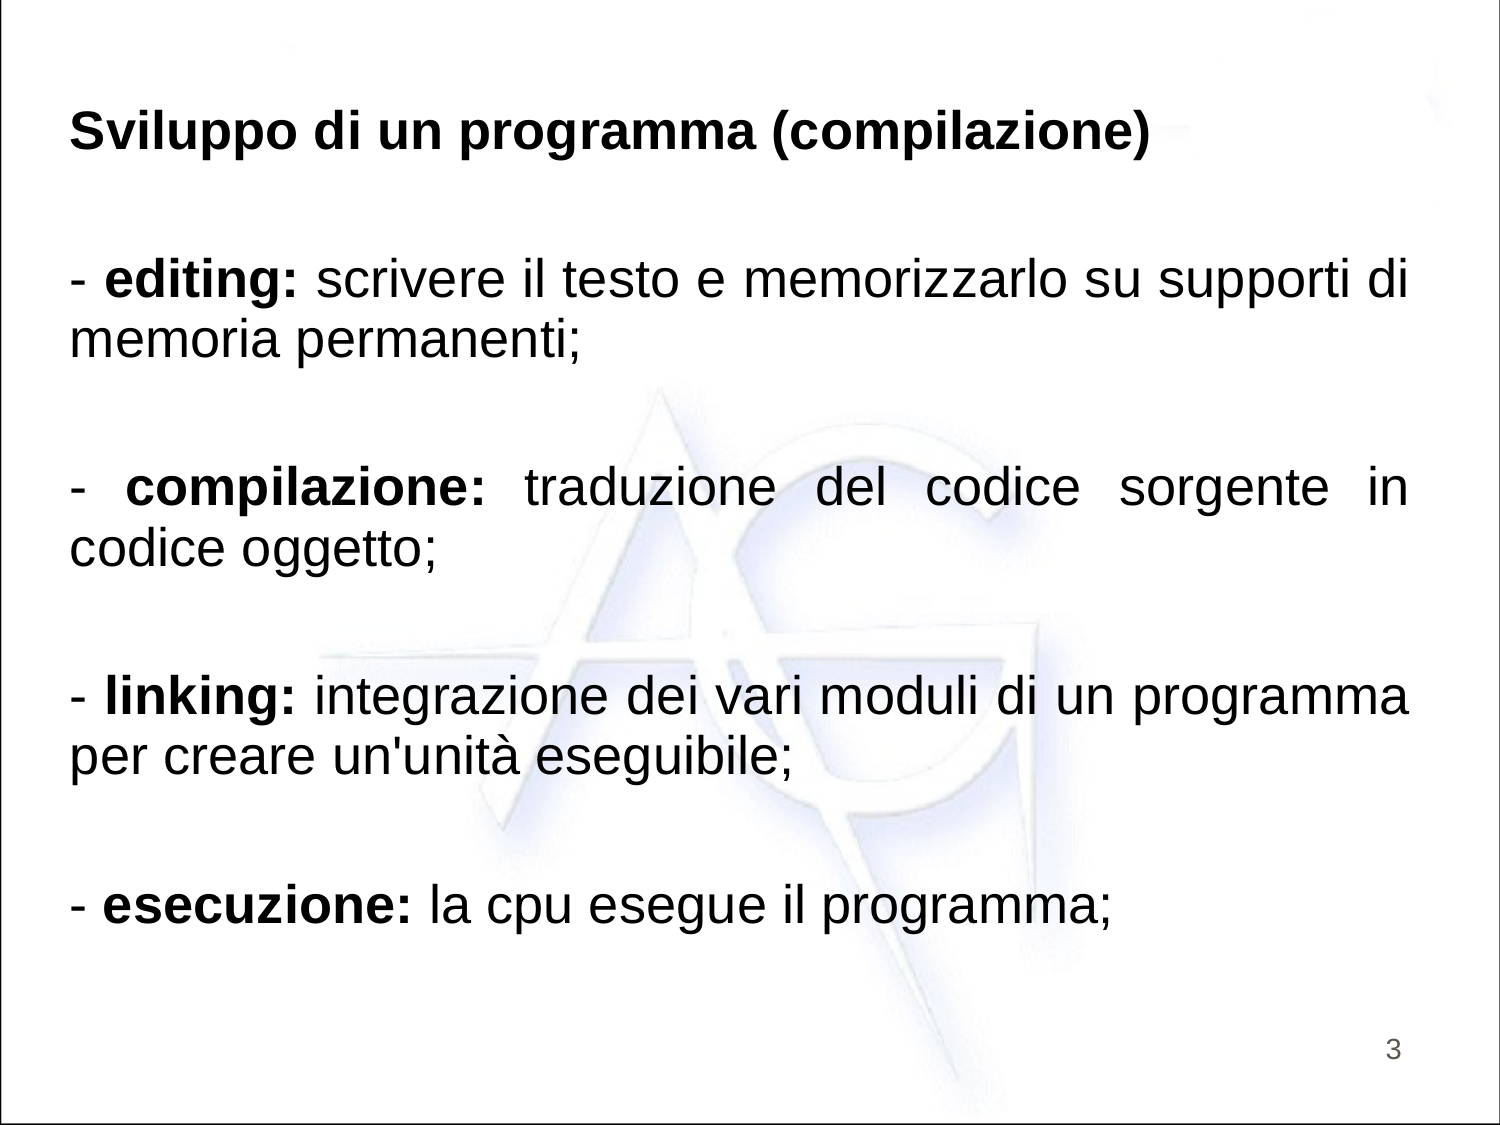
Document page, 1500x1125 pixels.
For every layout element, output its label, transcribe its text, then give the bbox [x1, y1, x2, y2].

picture [0, 0, 1500, 1125]
list Sviluppo di un programma (compilazione) - editing: scrivere il testo e memorizzarlo su supporti di memoria permanenti; - compilazione: traduzione del codice sorgente in codice oggetto; - linking: integrazione dei vari moduli di un programma per creare un'unità eseguibile; - esecuzione: la cpu esegue il programma; [69, 100, 1412, 1079]
